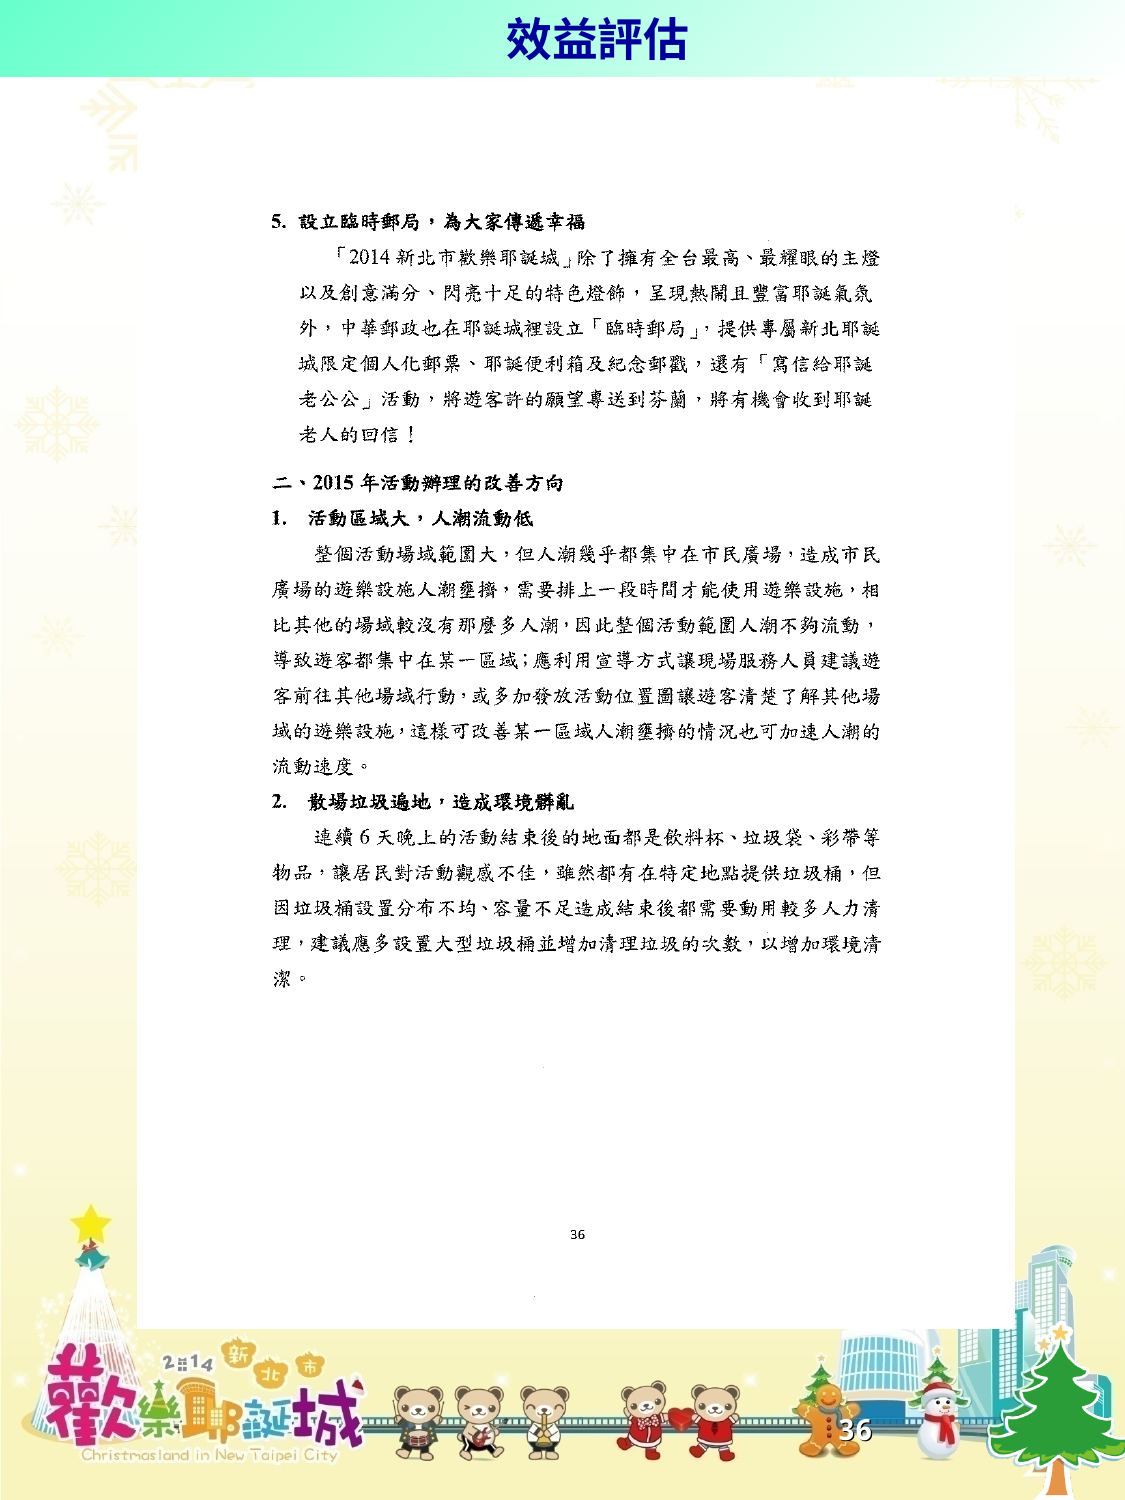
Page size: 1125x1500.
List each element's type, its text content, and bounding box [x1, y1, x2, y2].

title 效益評估 [196, 0, 1000, 76]
text_box 36 [822, 1390, 1085, 1471]
picture [137, 88, 1015, 1329]
